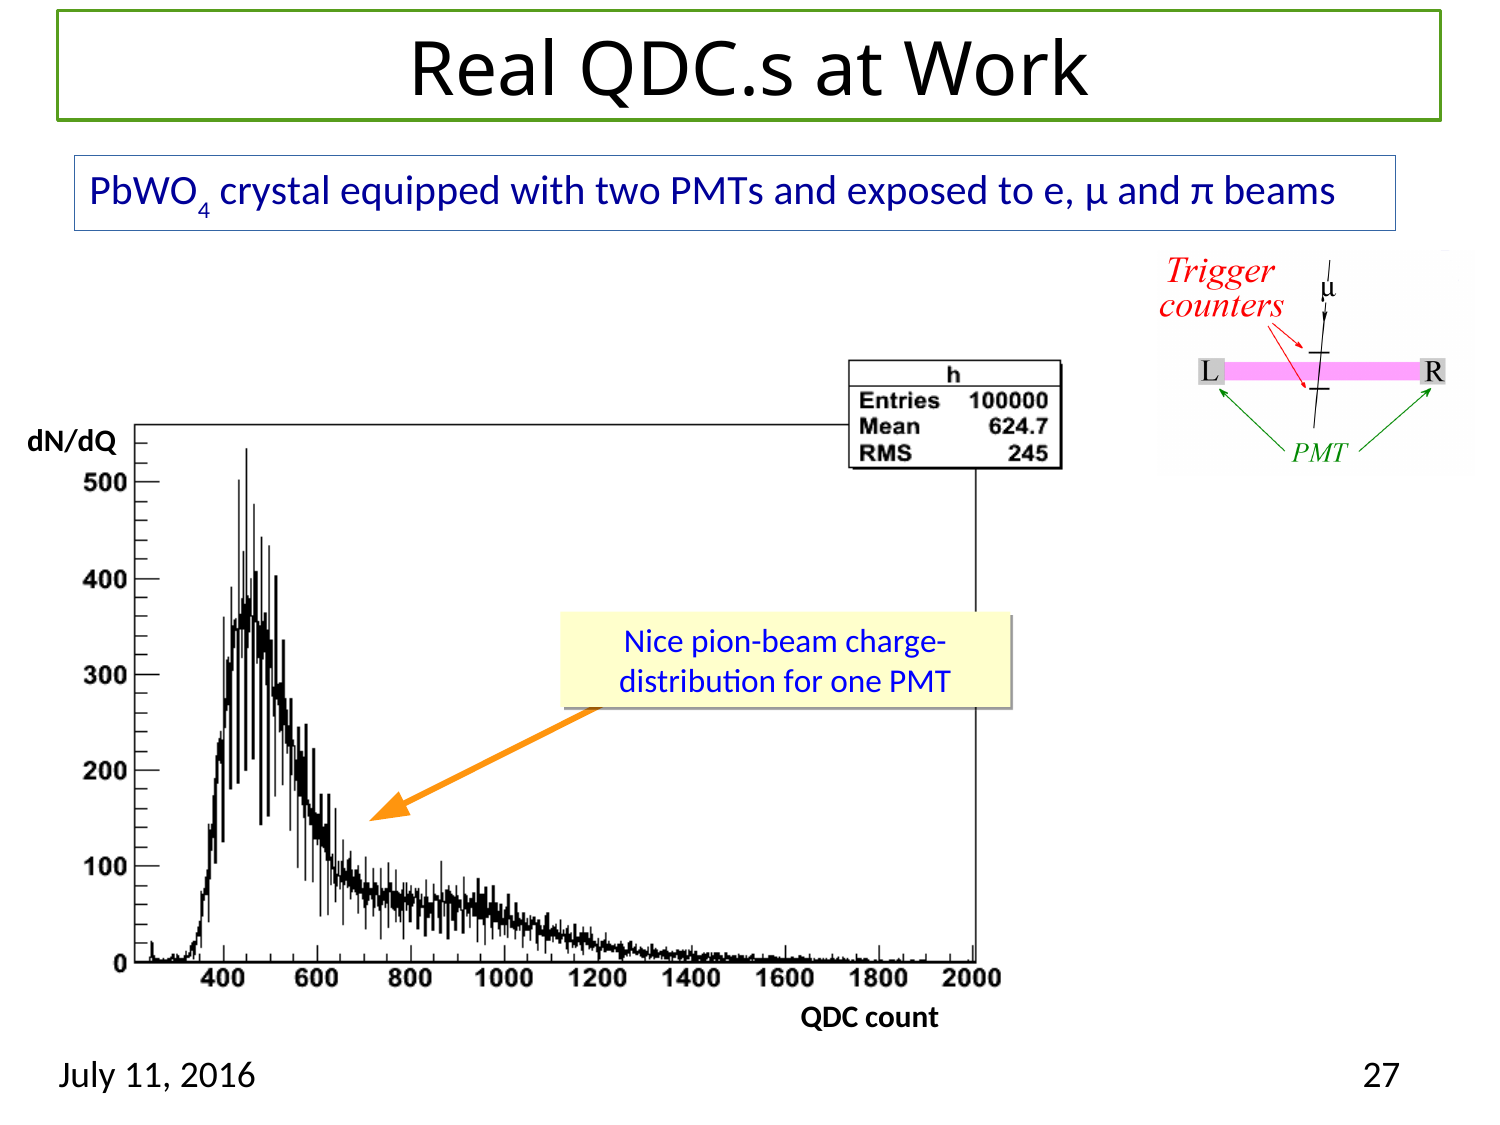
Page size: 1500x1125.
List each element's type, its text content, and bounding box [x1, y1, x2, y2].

picture [1157, 250, 1475, 476]
text_box QDC count [785, 989, 1011, 1042]
text_box dN/dQ [12, 412, 163, 466]
text_box PbWO4 crystal equipped with two PMTs and exposed to e, μ and π beams [74, 155, 1396, 231]
picture [30, 357, 1081, 1031]
title Real QDC.s at Work [57, 10, 1441, 121]
text_box Nice pion-beam charge-distribution for one PMT [560, 611, 1011, 707]
